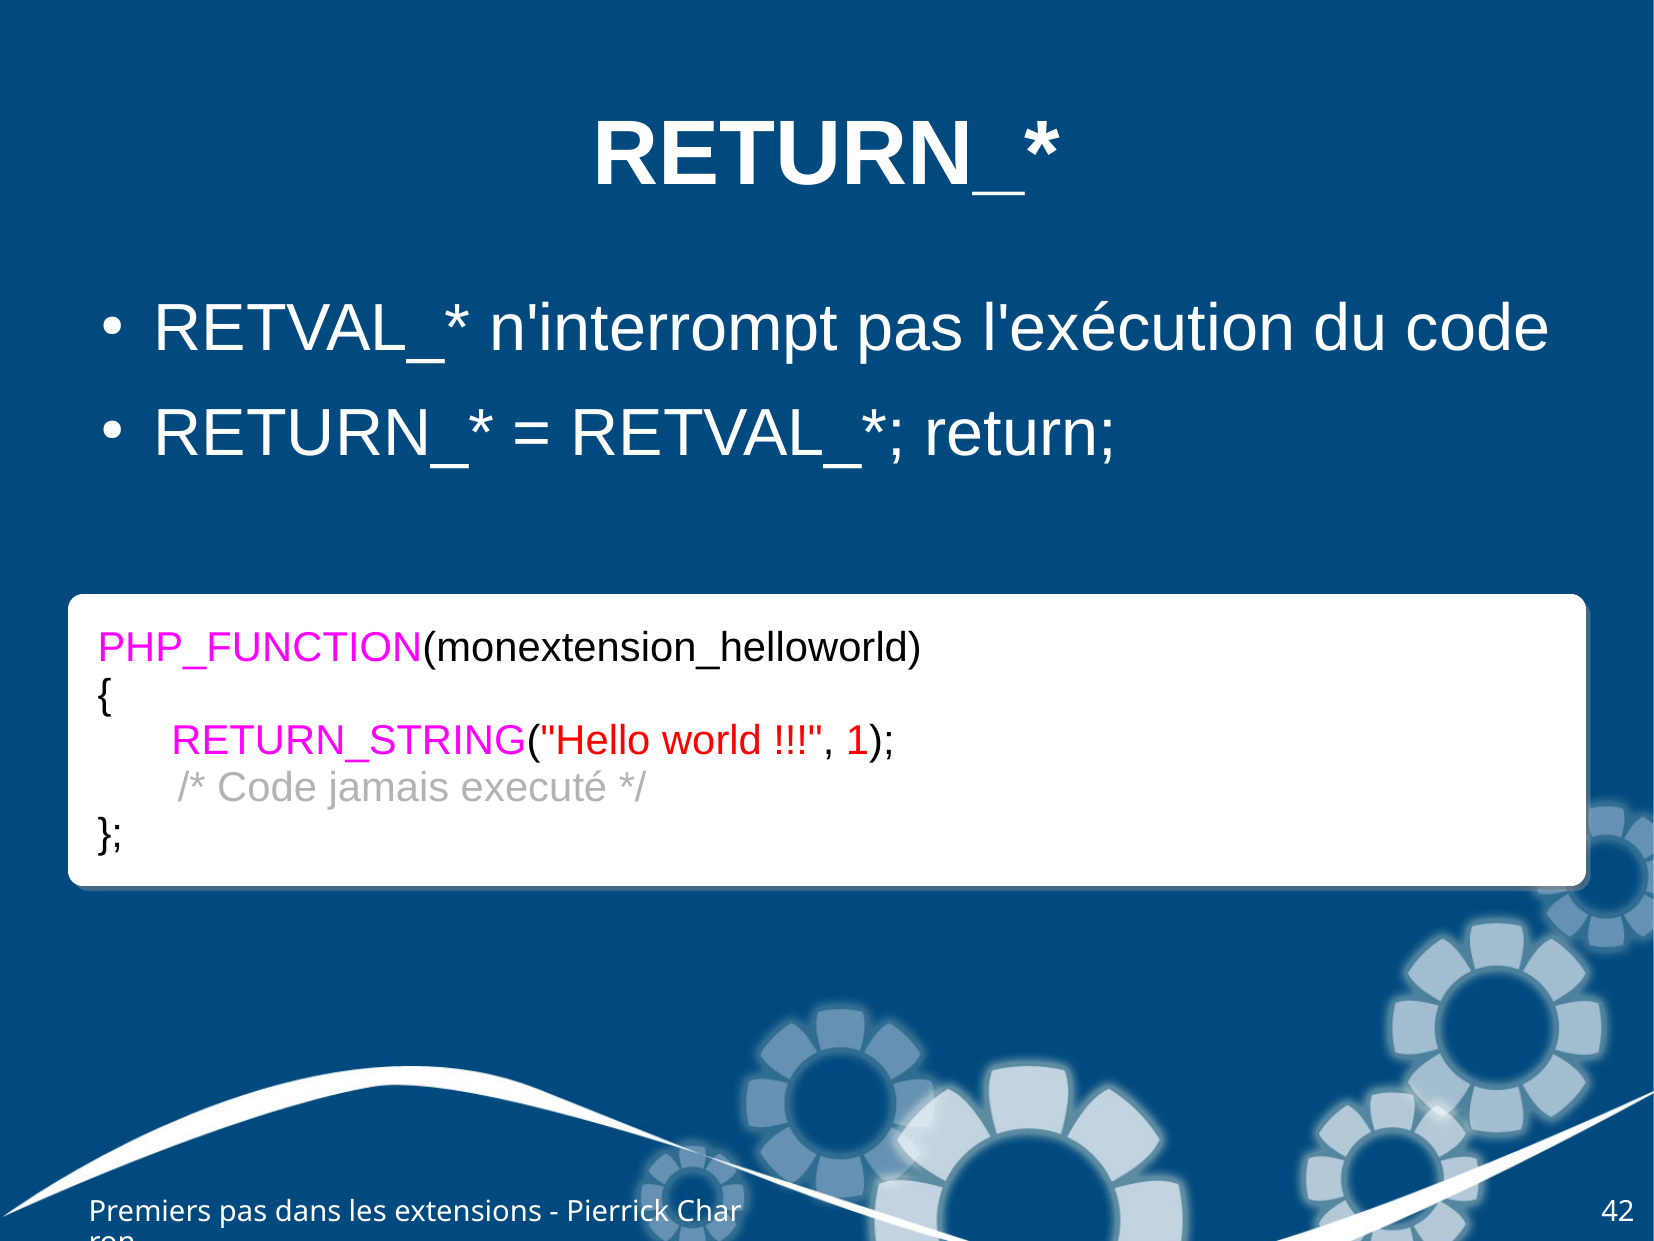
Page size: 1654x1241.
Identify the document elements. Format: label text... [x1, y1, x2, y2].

picture [0, 0, 1654, 1241]
title RETURN_* [82, 49, 1571, 257]
list RETVAL_* n'interrompt pas l'exécution du code RETURN_* = RETVAL_*; return; [82, 290, 1571, 1109]
